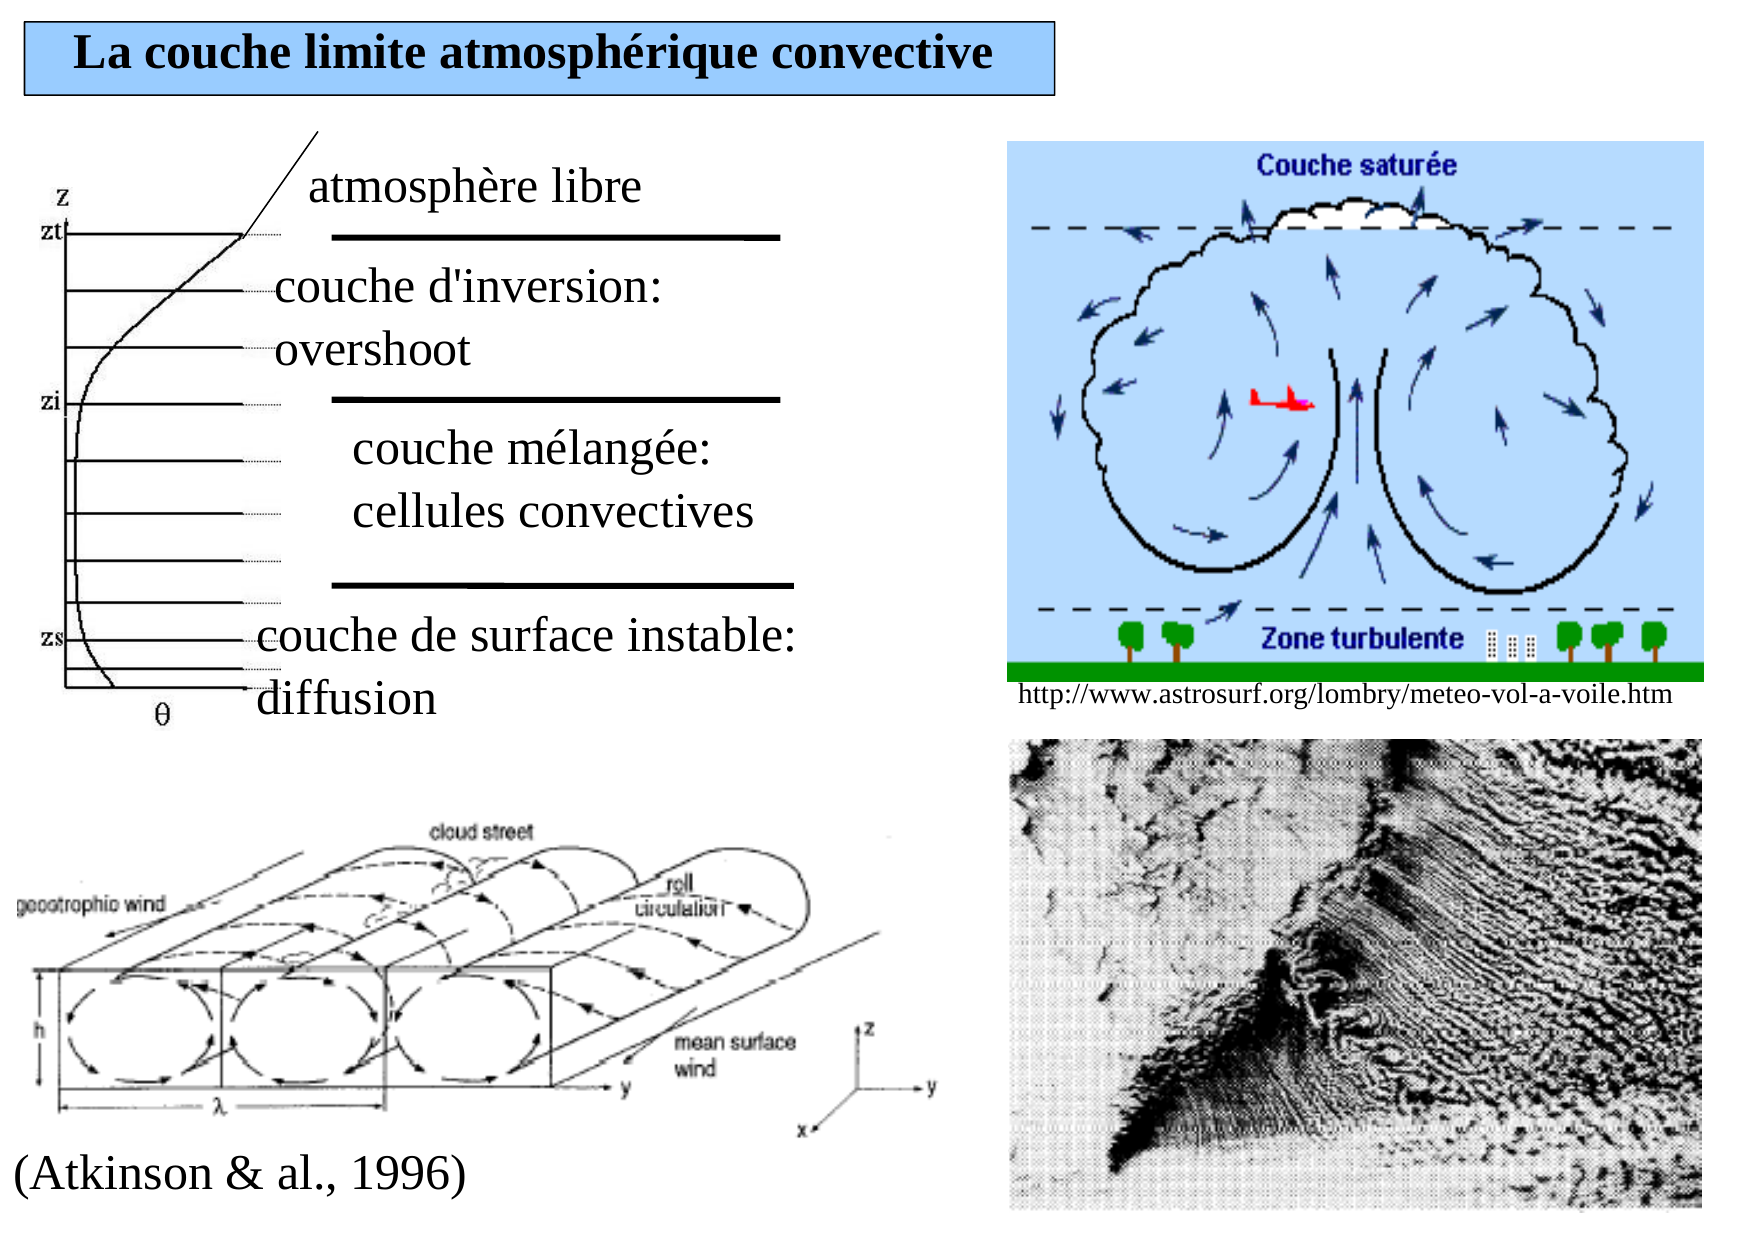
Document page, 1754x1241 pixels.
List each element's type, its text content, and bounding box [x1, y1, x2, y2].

picture [39, 187, 281, 731]
text_box couche de surface instable: diffusion [241, 599, 813, 734]
picture [1007, 141, 1704, 682]
text_box couche d'inversion: overshoot [259, 250, 679, 385]
picture [1008, 739, 1702, 1213]
text_box [24, 21, 1055, 96]
text_box couche mélangée: cellules convectives [338, 412, 783, 547]
text_box (Atkinson & al., 1996) [13, 1144, 497, 1201]
text_box atmosphère libre [293, 150, 659, 222]
picture [17, 813, 956, 1164]
text_box http://www.astrosurf.org/lombry/meteo-vol-a-voile.htm [1017, 677, 1675, 710]
text_box La couche limite atmosphérique convective [59, 16, 1010, 88]
